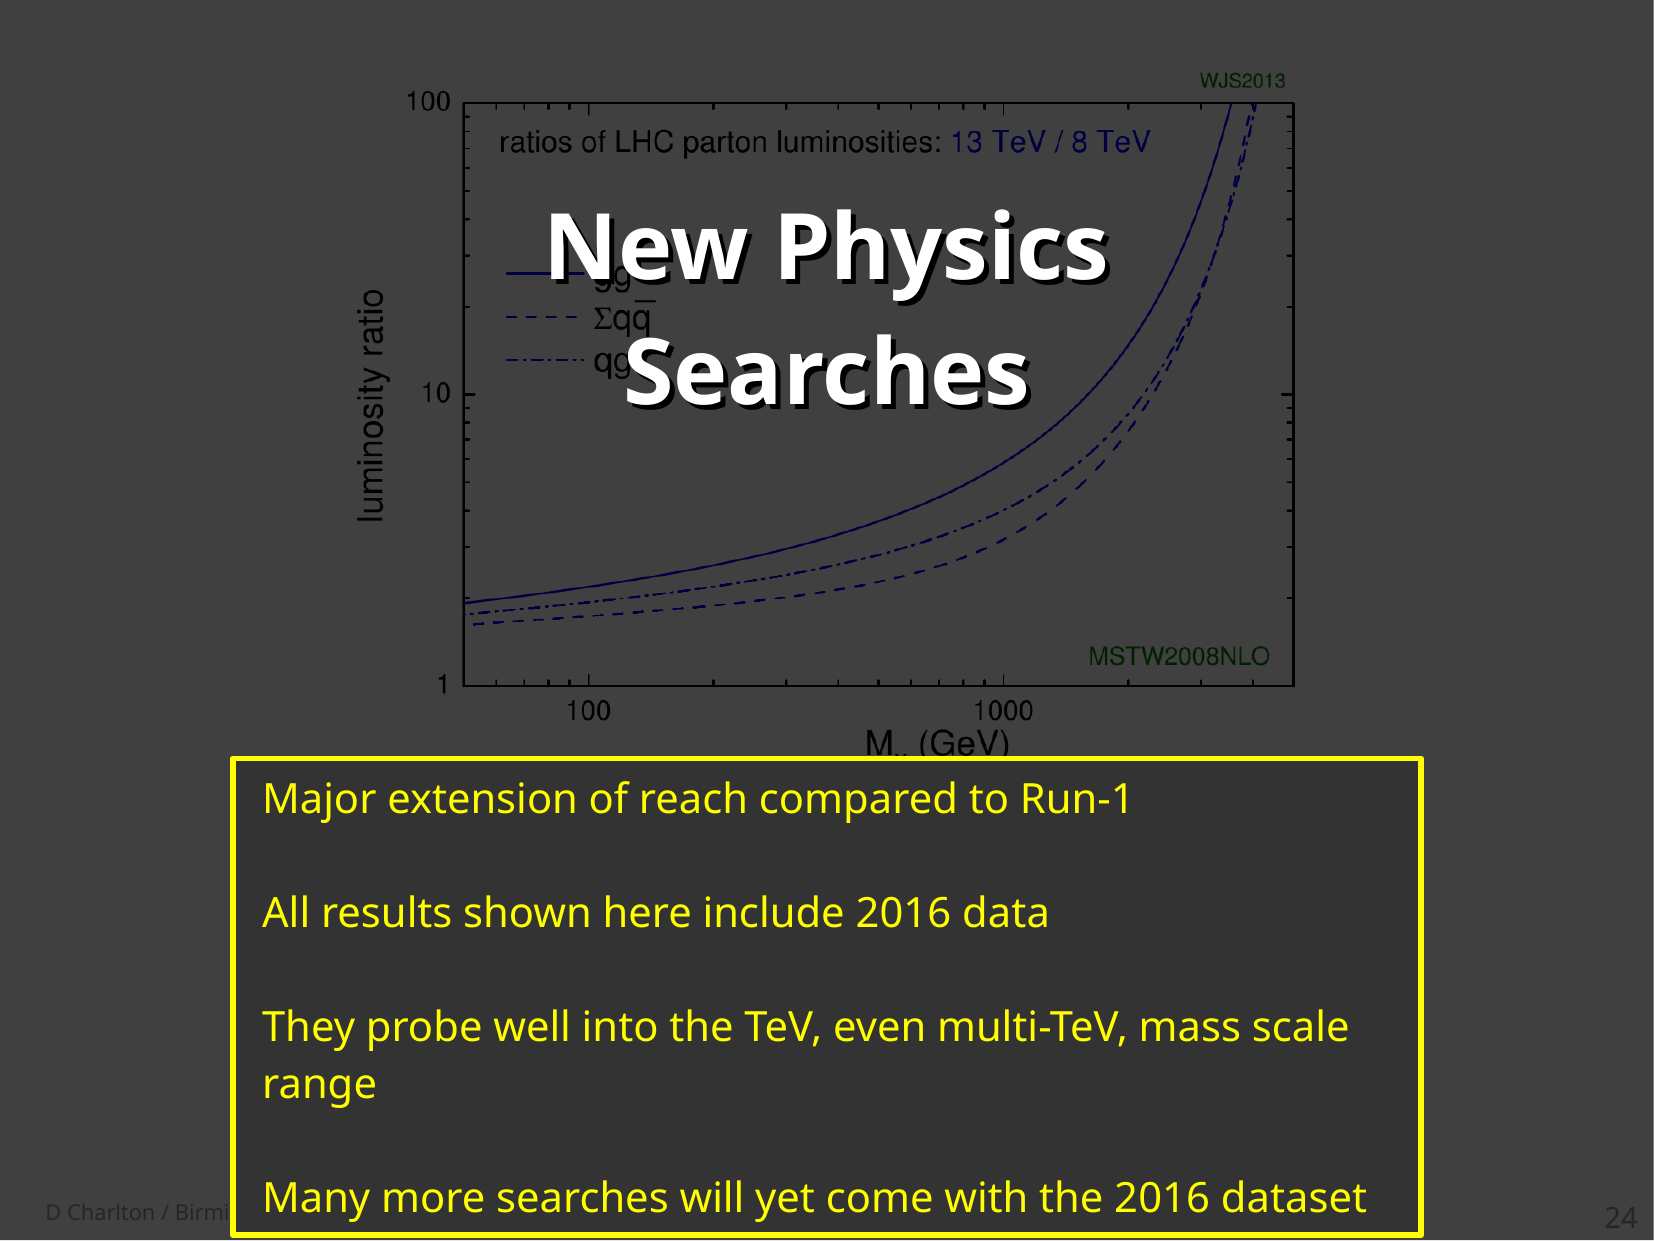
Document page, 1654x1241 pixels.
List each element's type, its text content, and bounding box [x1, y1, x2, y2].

text_box [0, 0, 1654, 1241]
text_box New Physics Searches [496, 173, 1158, 403]
text_box Major extension of reach compared to Run-1 All results shown here include 2016 data They probe well into the TeV, even multi-TeV, mass scale range Many more searches will yet come with the 2016 dataset [232, 791, 1421, 1203]
